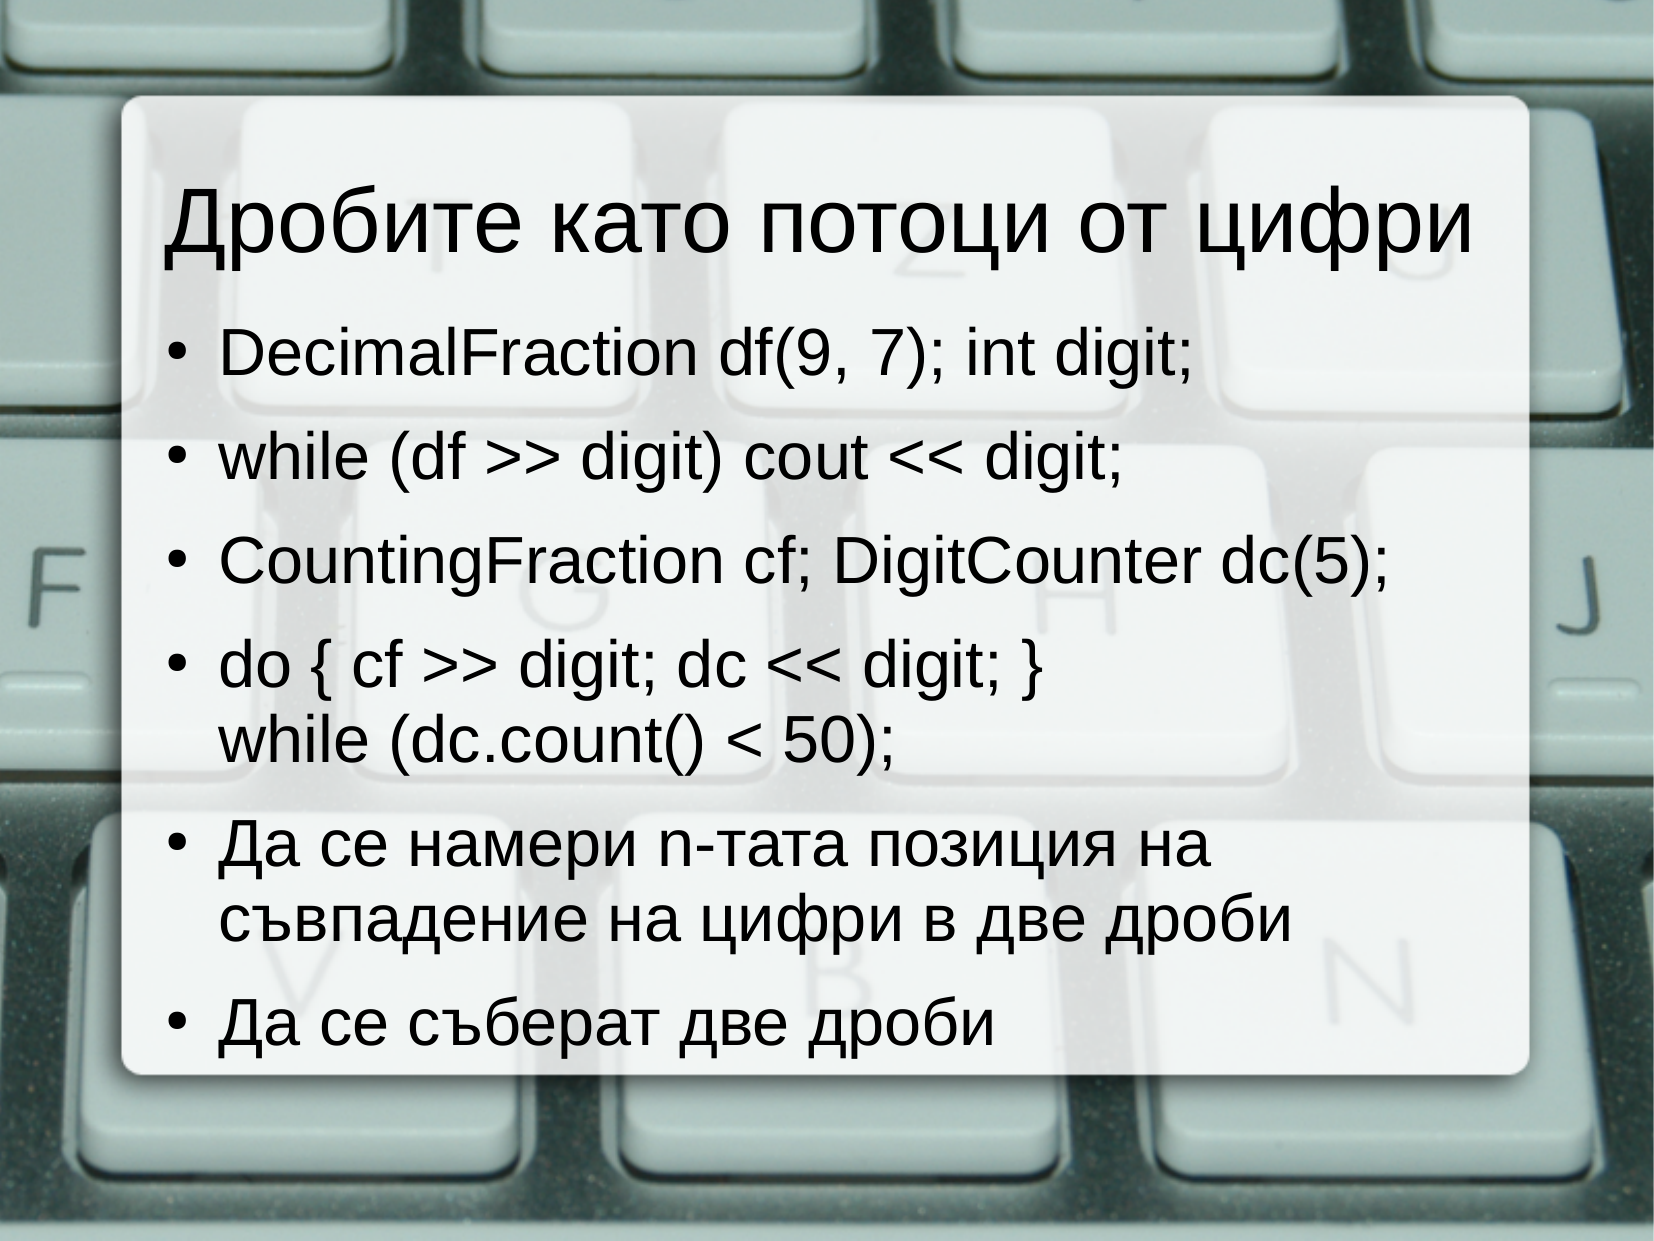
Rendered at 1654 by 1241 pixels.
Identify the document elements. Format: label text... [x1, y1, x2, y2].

title Дробите като потоци от цифри [135, 117, 1506, 325]
picture [0, 0, 1654, 1241]
list DecimalFraction df(9, 7); int digit; while (df >> digit) cout << digit; CountingFraction cf; DigitCounter dc(5); do { cf >> digit; dc << digit; } while (dc.count() < 50); Да се намери n-тата позиция на съвпадение на цифри в две дроби Да се съберат две дроби [147, 314, 1506, 1061]
